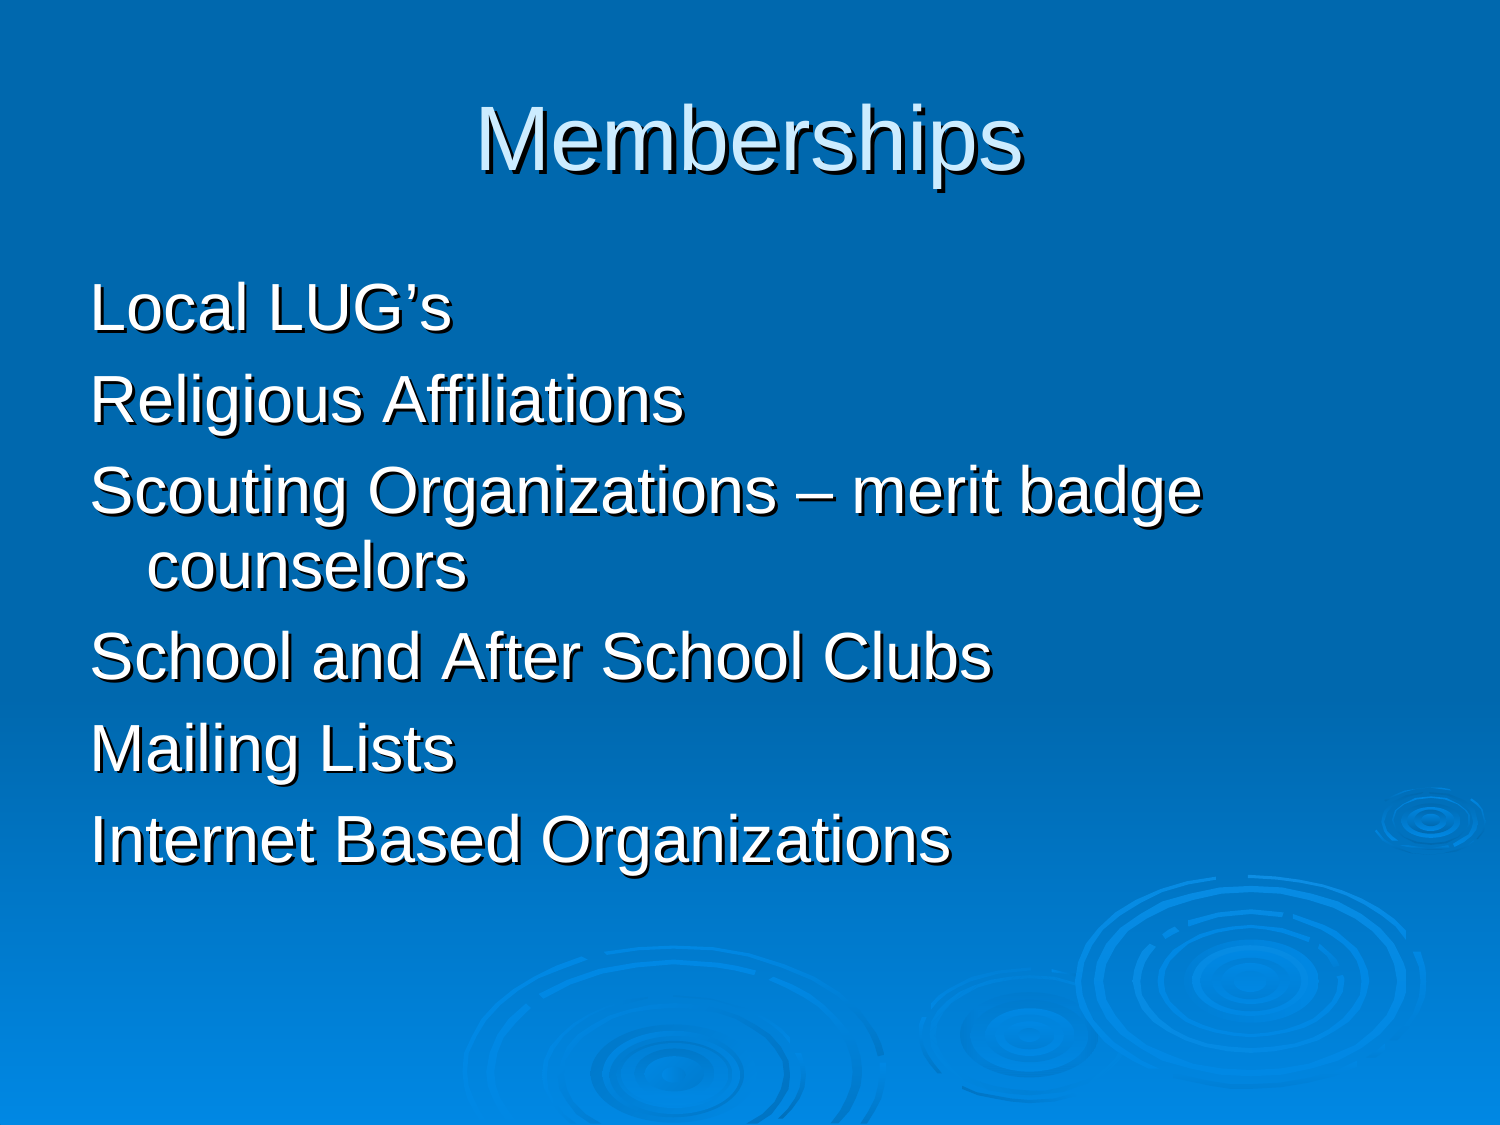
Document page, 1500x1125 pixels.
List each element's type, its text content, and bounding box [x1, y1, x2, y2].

title Memberships [75, 45, 1426, 233]
list Local LUG’s Religious Affiliations Scouting Organizations – merit badge counselors School and After School Clubs Mailing Lists Internet Based Organizations [75, 262, 1426, 1006]
